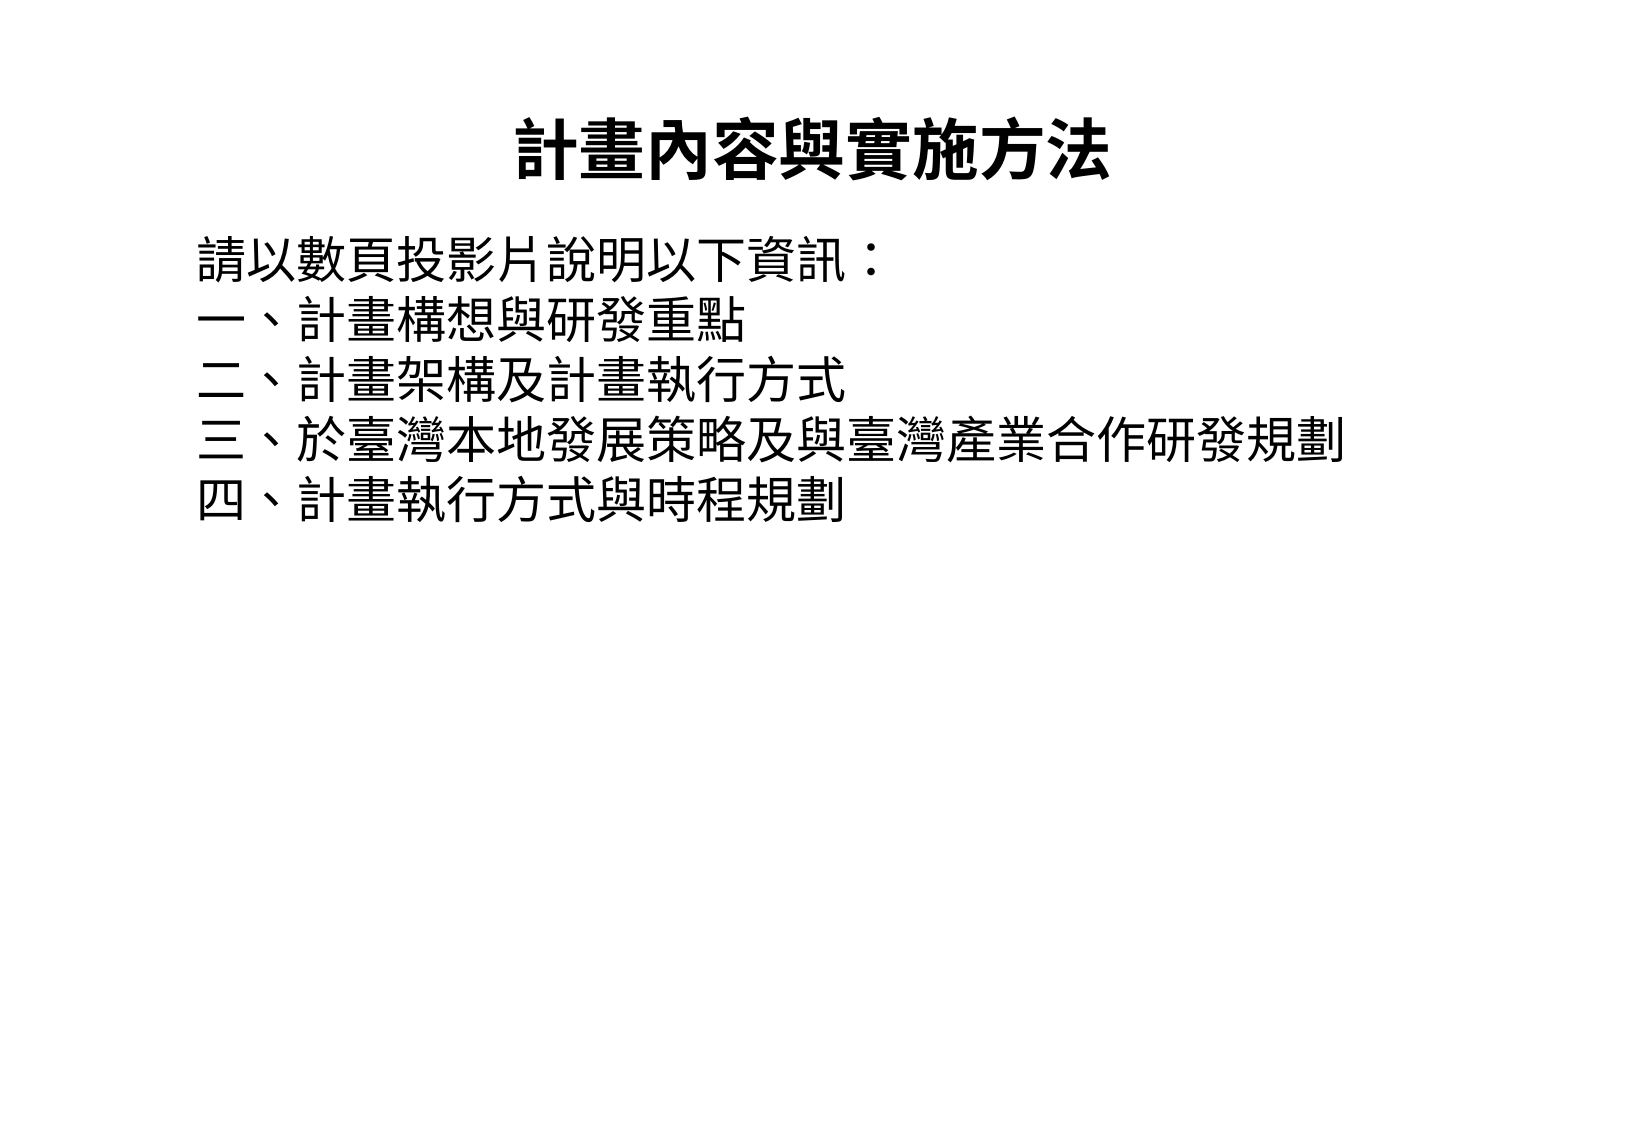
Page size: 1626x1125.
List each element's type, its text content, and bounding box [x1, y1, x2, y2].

title 計畫內容與實施方法 [125, 99, 1501, 194]
list 請以數頁投影片說明以下資訊： 一、計畫構想與研發重點 二、計畫架構及計畫執行方式 三、於臺灣本地發展策略及與臺灣產業合作研發規劃 四、計畫執行方式與時程規劃 [125, 220, 1501, 1000]
